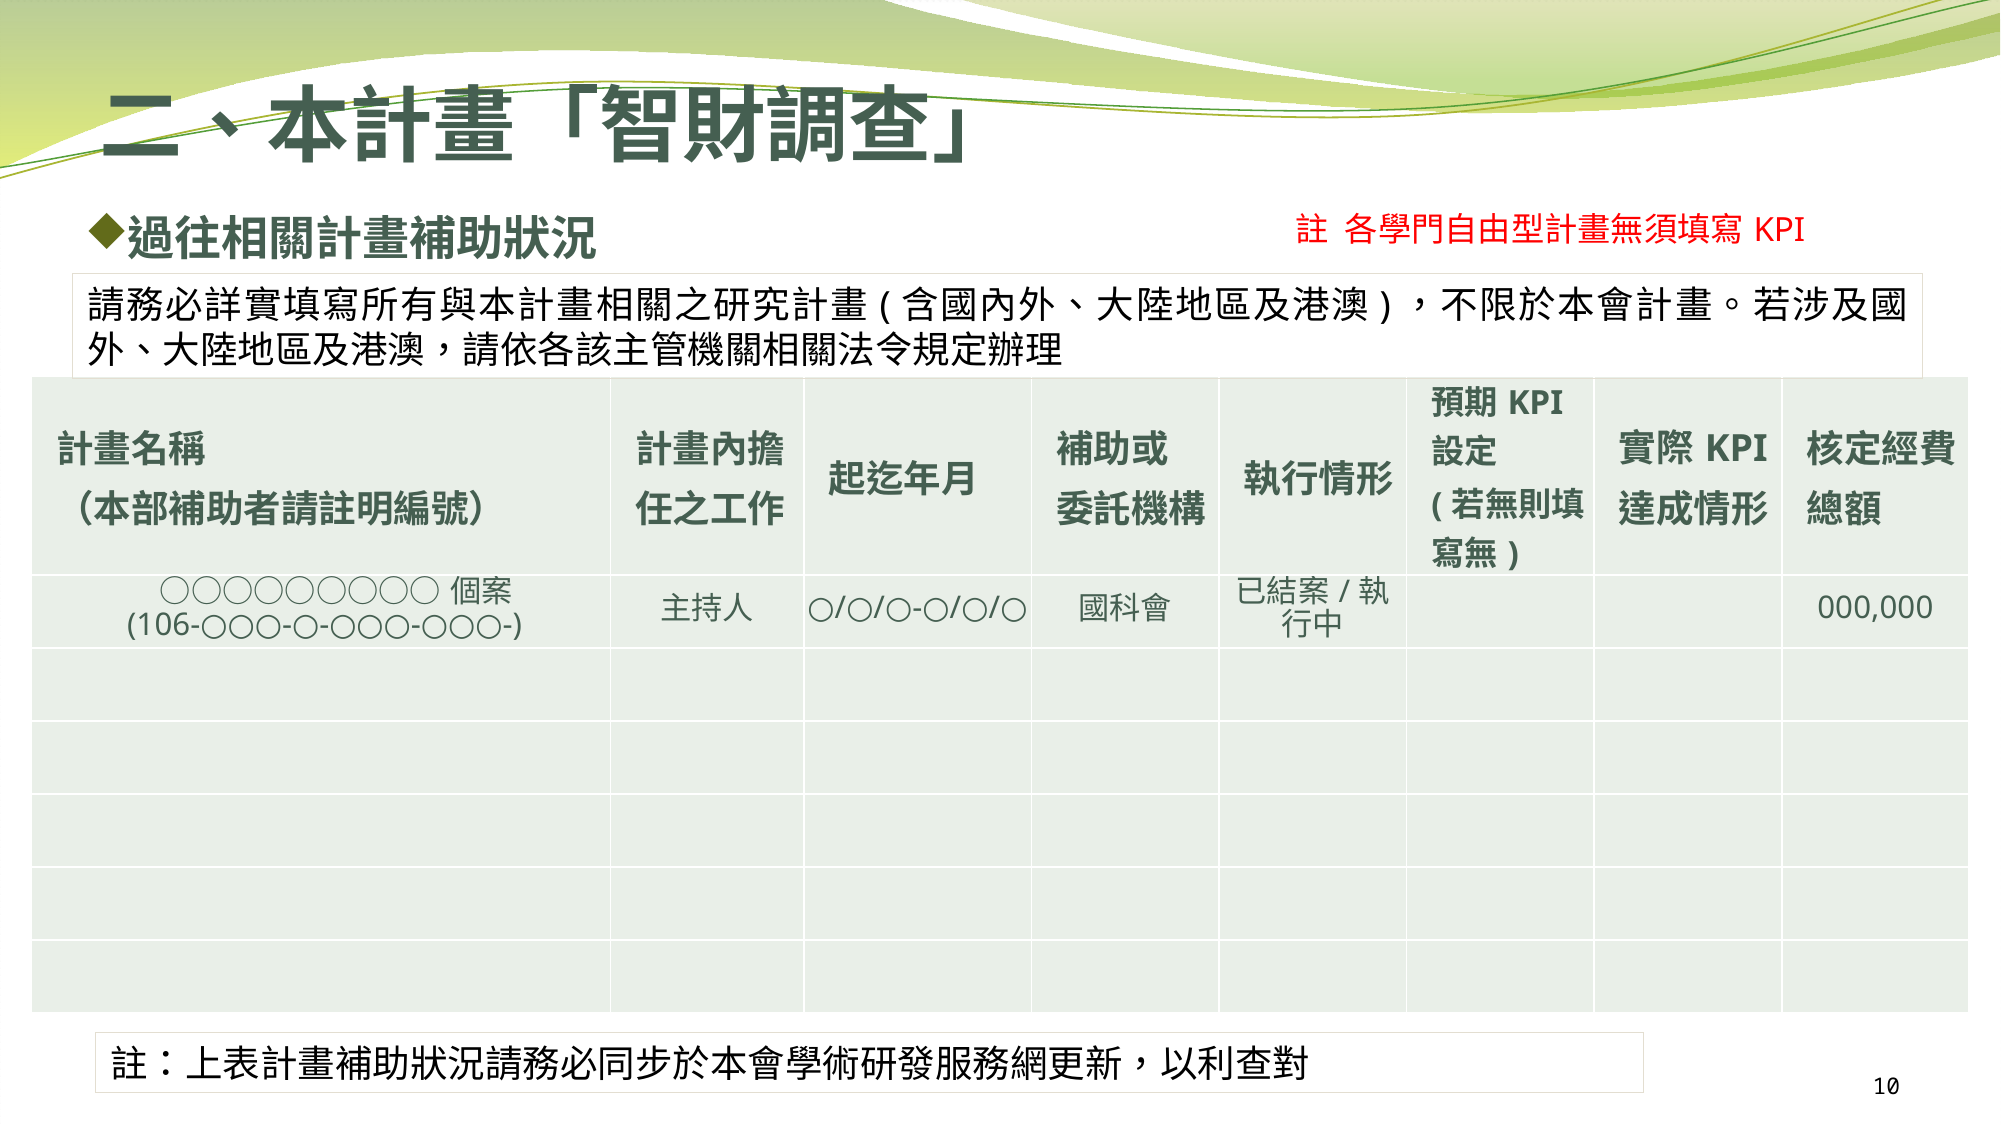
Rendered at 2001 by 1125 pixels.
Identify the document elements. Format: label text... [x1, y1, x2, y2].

table_cell [805, 868, 1031, 939]
table_cell [1407, 576, 1593, 647]
table_cell [1407, 868, 1593, 939]
table_cell [32, 649, 610, 720]
table_cell [805, 722, 1031, 793]
table_header 實際KPI 達成情形 [1595, 379, 1781, 574]
table_header 核定經費 總額 [1783, 377, 1968, 574]
table_cell [1783, 941, 1968, 1012]
table_cell [1032, 795, 1218, 866]
table_cell [805, 941, 1031, 1012]
table_cell [1407, 722, 1593, 793]
table_cell [611, 722, 803, 793]
table_cell [32, 795, 610, 866]
table_cell [805, 649, 1031, 720]
table_header 起迄年月 [805, 379, 1031, 574]
table_cell ○/○/○-○/○/○ [805, 576, 1031, 647]
table_cell [611, 868, 803, 939]
table_cell [1783, 868, 1968, 939]
table_cell [1595, 795, 1781, 866]
table_header 計畫內擔 任之工作 [611, 379, 803, 574]
list 過往相關計畫補助狀況 [70, 172, 1905, 273]
table_cell [1032, 722, 1218, 793]
table_cell [32, 868, 610, 939]
table_cell 已結案/執行中 [1220, 576, 1406, 647]
table_cell 主持人 [611, 576, 803, 647]
table_cell 000,000 [1783, 576, 1968, 647]
table_cell [1595, 941, 1781, 1012]
table_header 預期KPI設定 (若無則填寫無) [1407, 379, 1593, 574]
table_cell [1595, 868, 1781, 939]
table_cell [1220, 795, 1406, 866]
table_cell [1595, 649, 1781, 720]
table_header 執行情形 [1220, 379, 1406, 574]
text_box 註 各學門自由型計畫無須填寫KPI [1280, 195, 1970, 266]
table_cell ○○○○○○○○○個案 (106-○○○-○-○○○-○○○-) [32, 576, 610, 647]
table_cell [1407, 649, 1593, 720]
table_cell [1220, 722, 1406, 793]
text_box 請務必詳實填寫所有與本計畫相關之研究計畫(含國內外、大陸地區及港澳)，不限於本會計畫。若涉及國外、大陸地區及港澳，請依各該主管機關相關法令規定辦理 [72, 273, 1923, 379]
table_cell [1220, 649, 1406, 720]
table_cell [611, 795, 803, 866]
slide_number <編號> [1733, 1042, 1900, 1103]
table_cell [1032, 868, 1218, 939]
table_cell [1220, 868, 1406, 939]
table_cell [1783, 649, 1968, 720]
table_cell [1407, 941, 1593, 1012]
table_cell [32, 941, 610, 1012]
table_cell [1032, 649, 1218, 720]
table_cell [1595, 576, 1781, 647]
table_cell [1783, 795, 1968, 866]
table_cell 國科會 [1032, 576, 1218, 647]
table_header 補助或 委託機構 [1032, 379, 1218, 574]
table_cell [611, 649, 803, 720]
table_header 計畫名稱 （本部補助者請註明編號） [32, 377, 610, 574]
table_cell [1783, 722, 1968, 793]
table_cell [805, 795, 1031, 866]
table_cell [32, 722, 610, 793]
table_cell [1032, 941, 1218, 1012]
title 二、本計畫「智財調查」 [99, 51, 1900, 172]
table_cell [1220, 941, 1406, 1012]
table_cell [1595, 722, 1781, 793]
table_cell [1407, 795, 1593, 866]
text_box 註：上表計畫補助狀況請務必同步於本會學術研發服務網更新，以利查對 [95, 1032, 1644, 1093]
table_cell [611, 941, 803, 1012]
